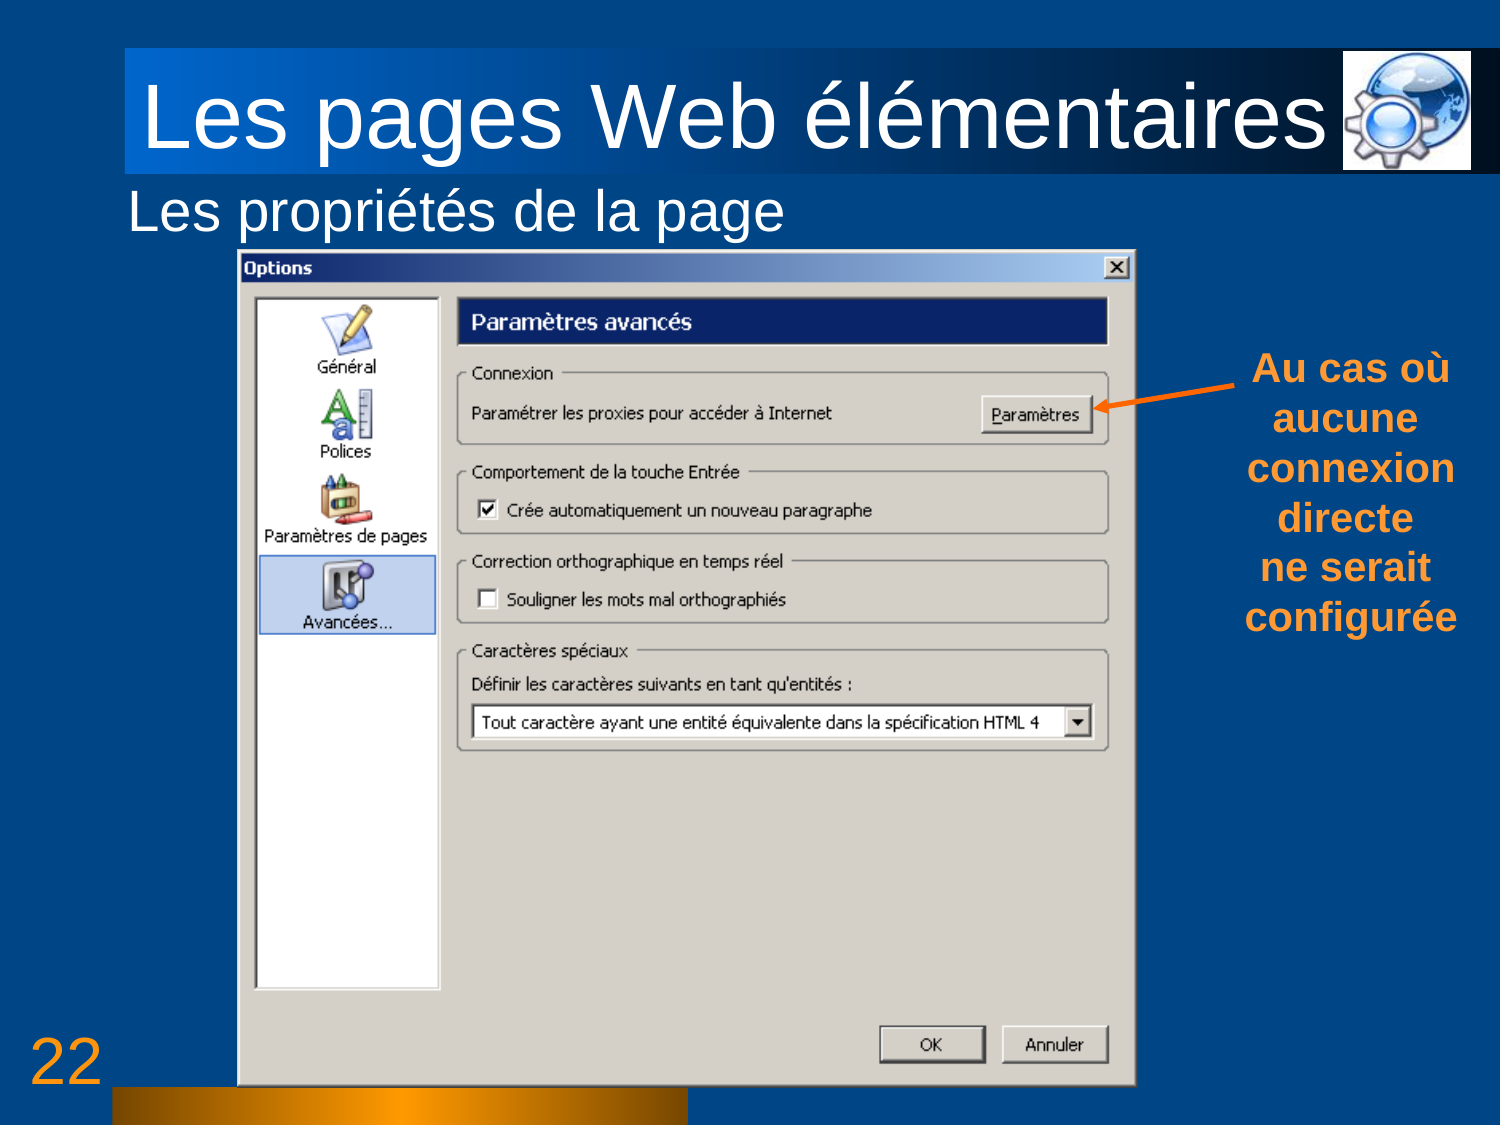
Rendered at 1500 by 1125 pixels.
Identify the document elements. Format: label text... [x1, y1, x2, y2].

list Les propriétés de la page [112, 171, 1270, 333]
text_box Au cas où aucune connexion directe ne serait configurée [1229, 337, 1473, 650]
title Les pages Web élémentaires [126, 52, 1473, 181]
picture [237, 333, 1138, 1088]
